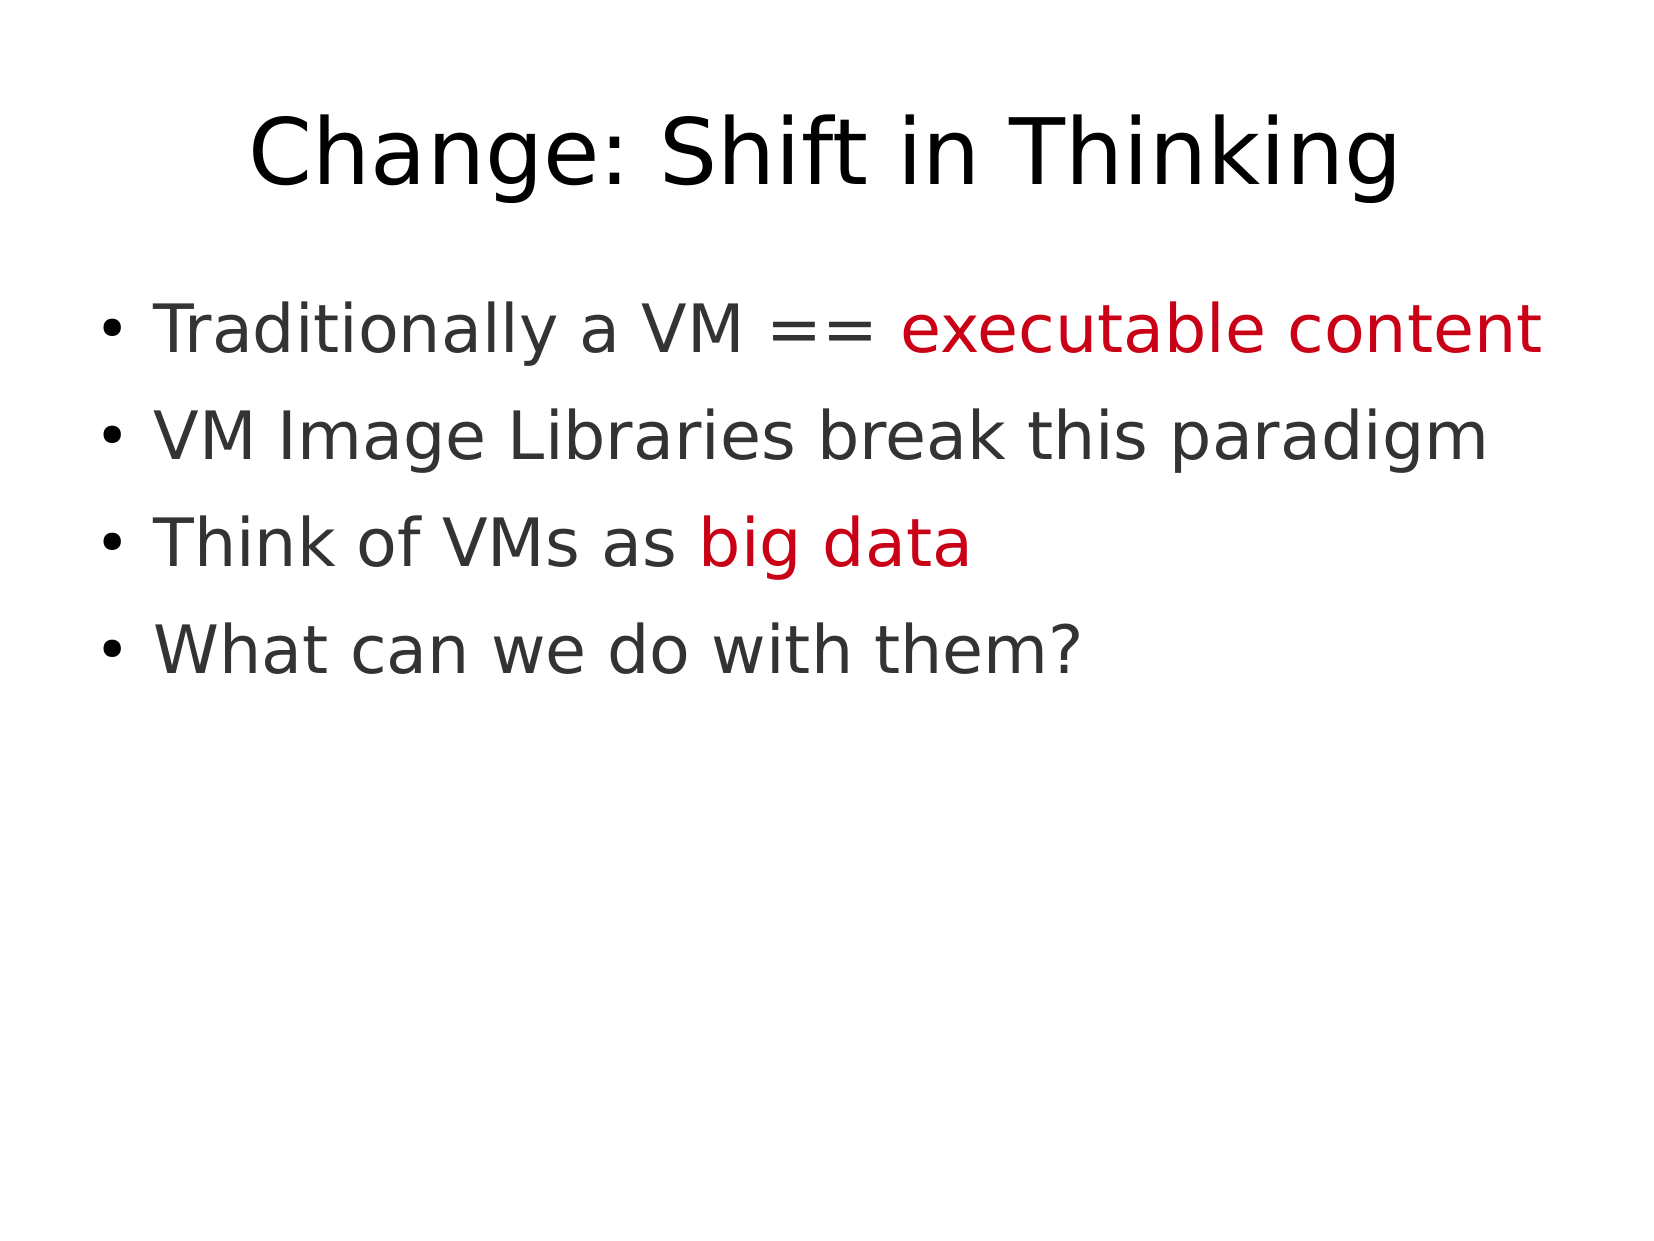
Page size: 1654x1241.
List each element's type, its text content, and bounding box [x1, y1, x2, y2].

list Traditionally a VM == executable content VM Image Libraries break this paradigm Think of VMs as big data What can we do with them? [82, 290, 1571, 1109]
title Change: Shift in Thinking [82, 49, 1571, 257]
